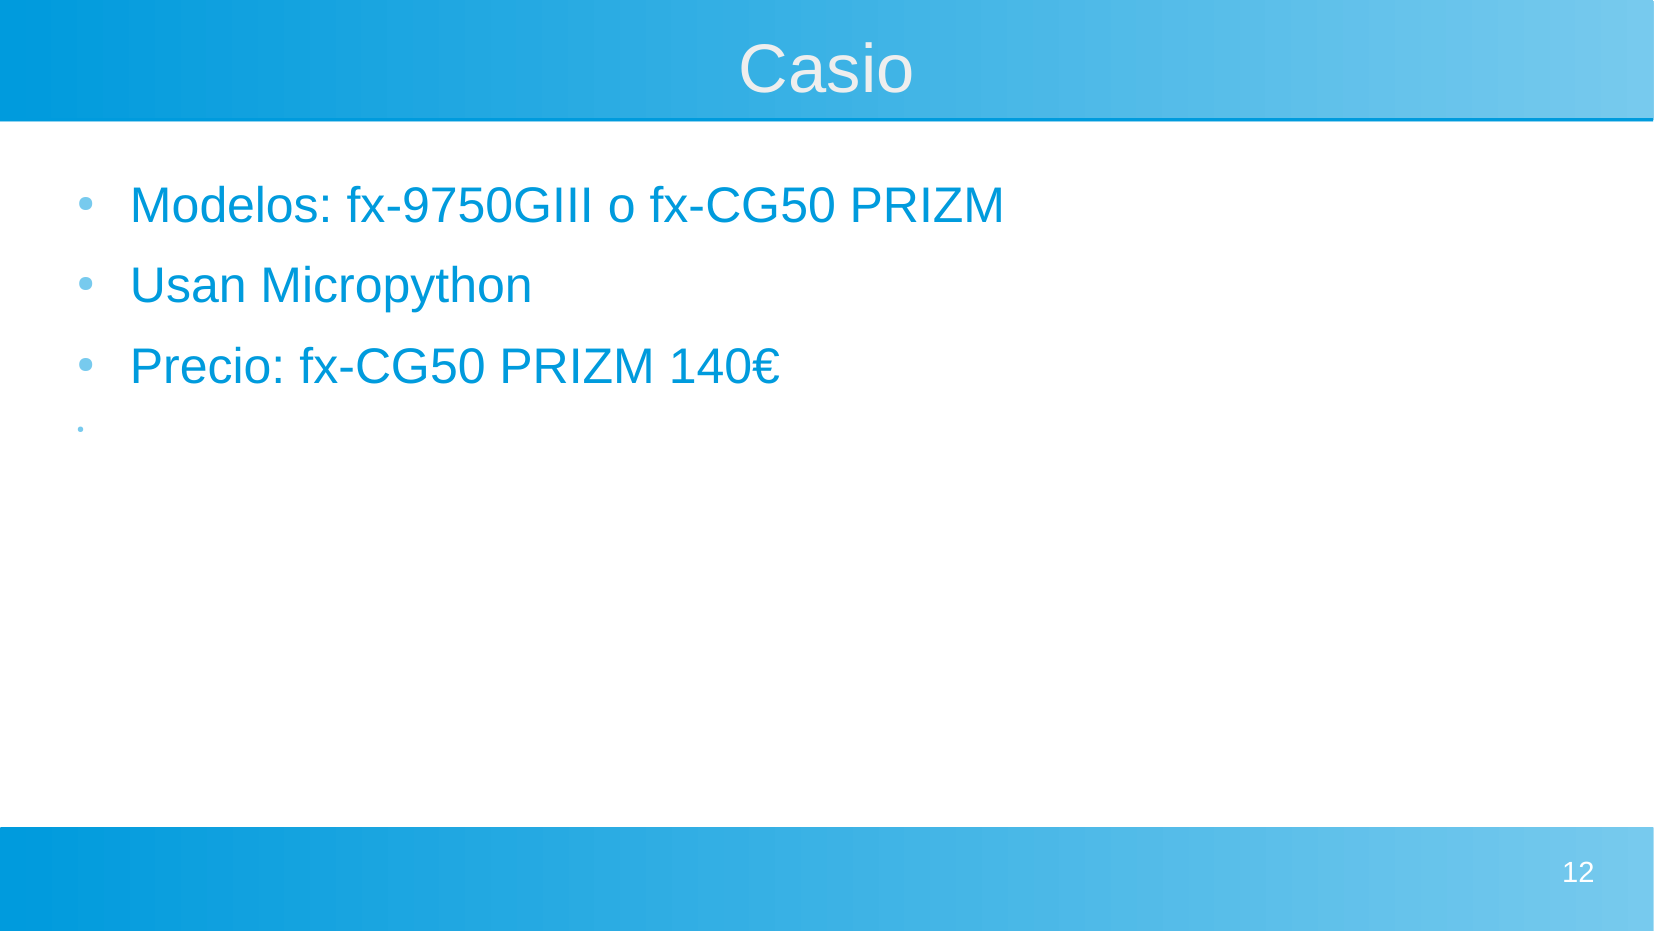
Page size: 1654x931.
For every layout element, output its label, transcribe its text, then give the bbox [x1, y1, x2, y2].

list Modelos: fx-9750GIII o fx-CG50 PRIZM Usan Micropython Precio: fx-CG50 PRIZM 140€ [59, 177, 1595, 768]
title Casio [59, 29, 1595, 108]
